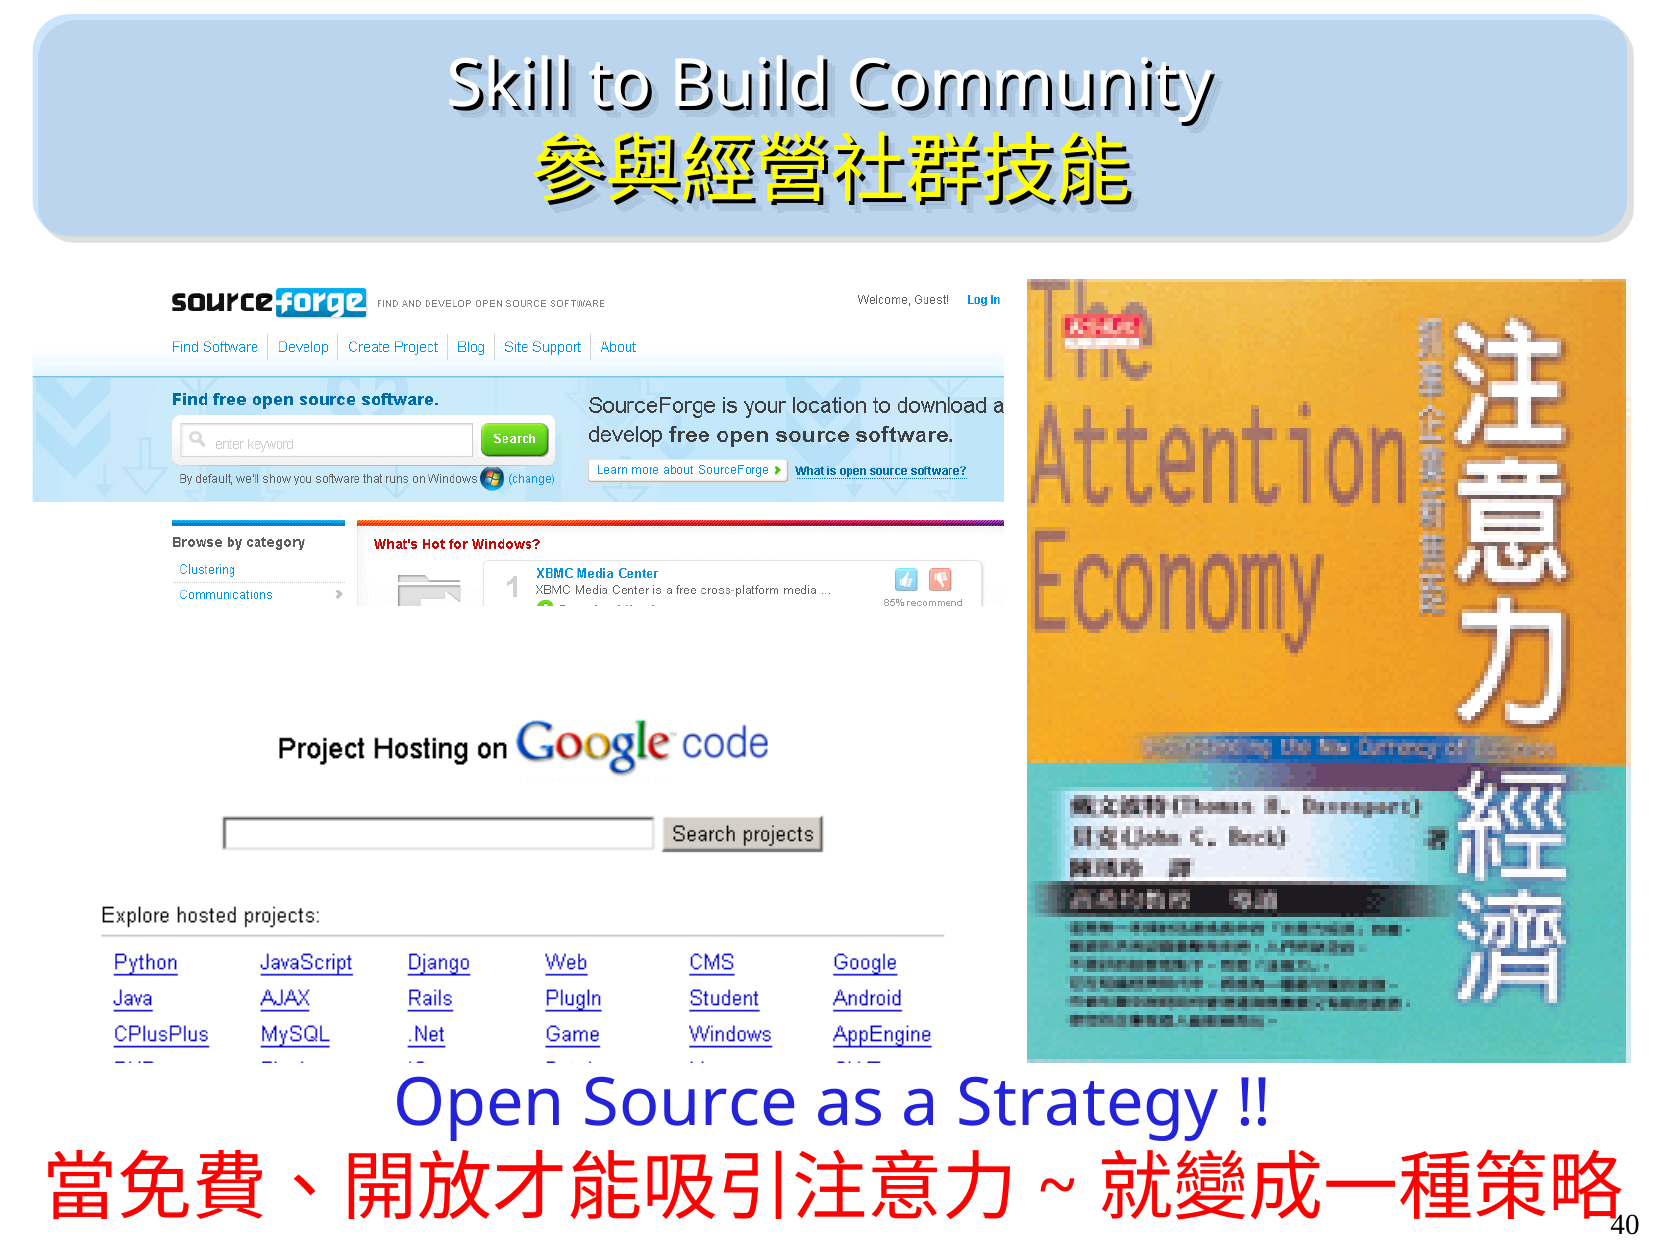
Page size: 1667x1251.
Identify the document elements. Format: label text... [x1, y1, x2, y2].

text_box Skill to Build Community 參與經營社群技能 [32, 14, 1628, 237]
text_box Open Source as a Strategy !! 當免費、開放才能吸引注意力~就變成一種策略 [0, 1051, 1667, 1237]
picture [1027, 279, 1631, 1051]
picture [29, 279, 1017, 1063]
